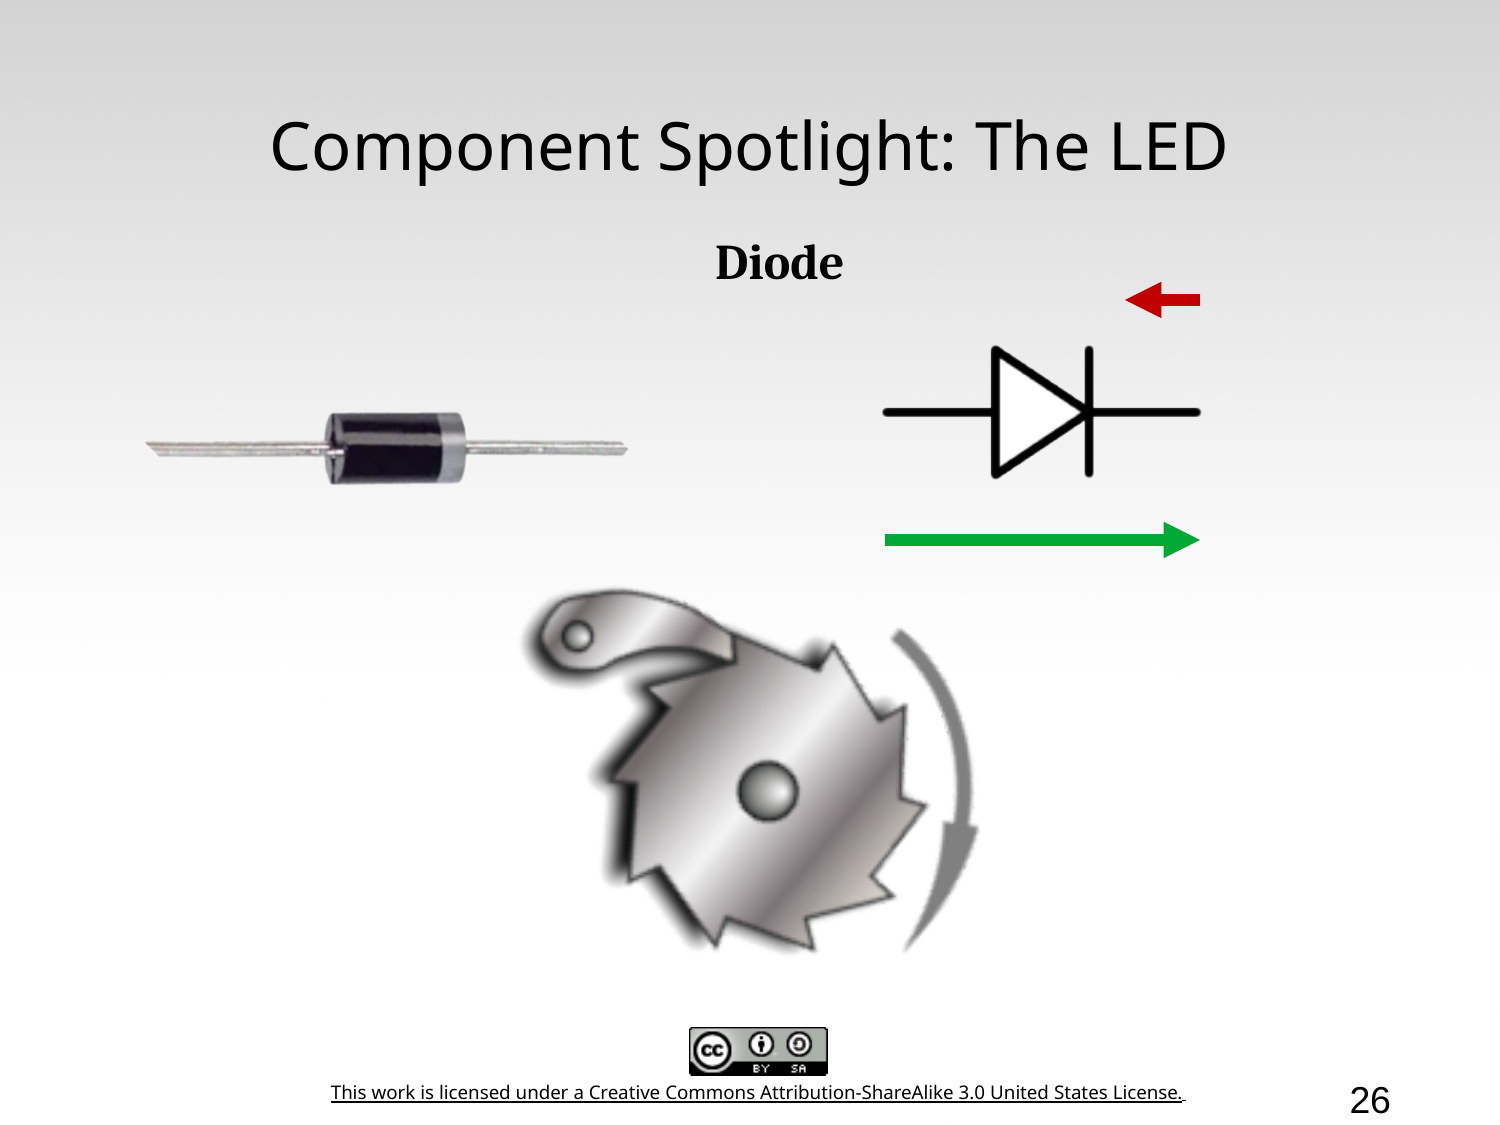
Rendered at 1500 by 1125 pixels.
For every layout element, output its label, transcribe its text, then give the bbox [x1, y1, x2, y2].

text_box Diode [540, 227, 1021, 325]
title Component Spotlight: The LED [112, 49, 1388, 238]
picture [0, 0, 1500, 1125]
